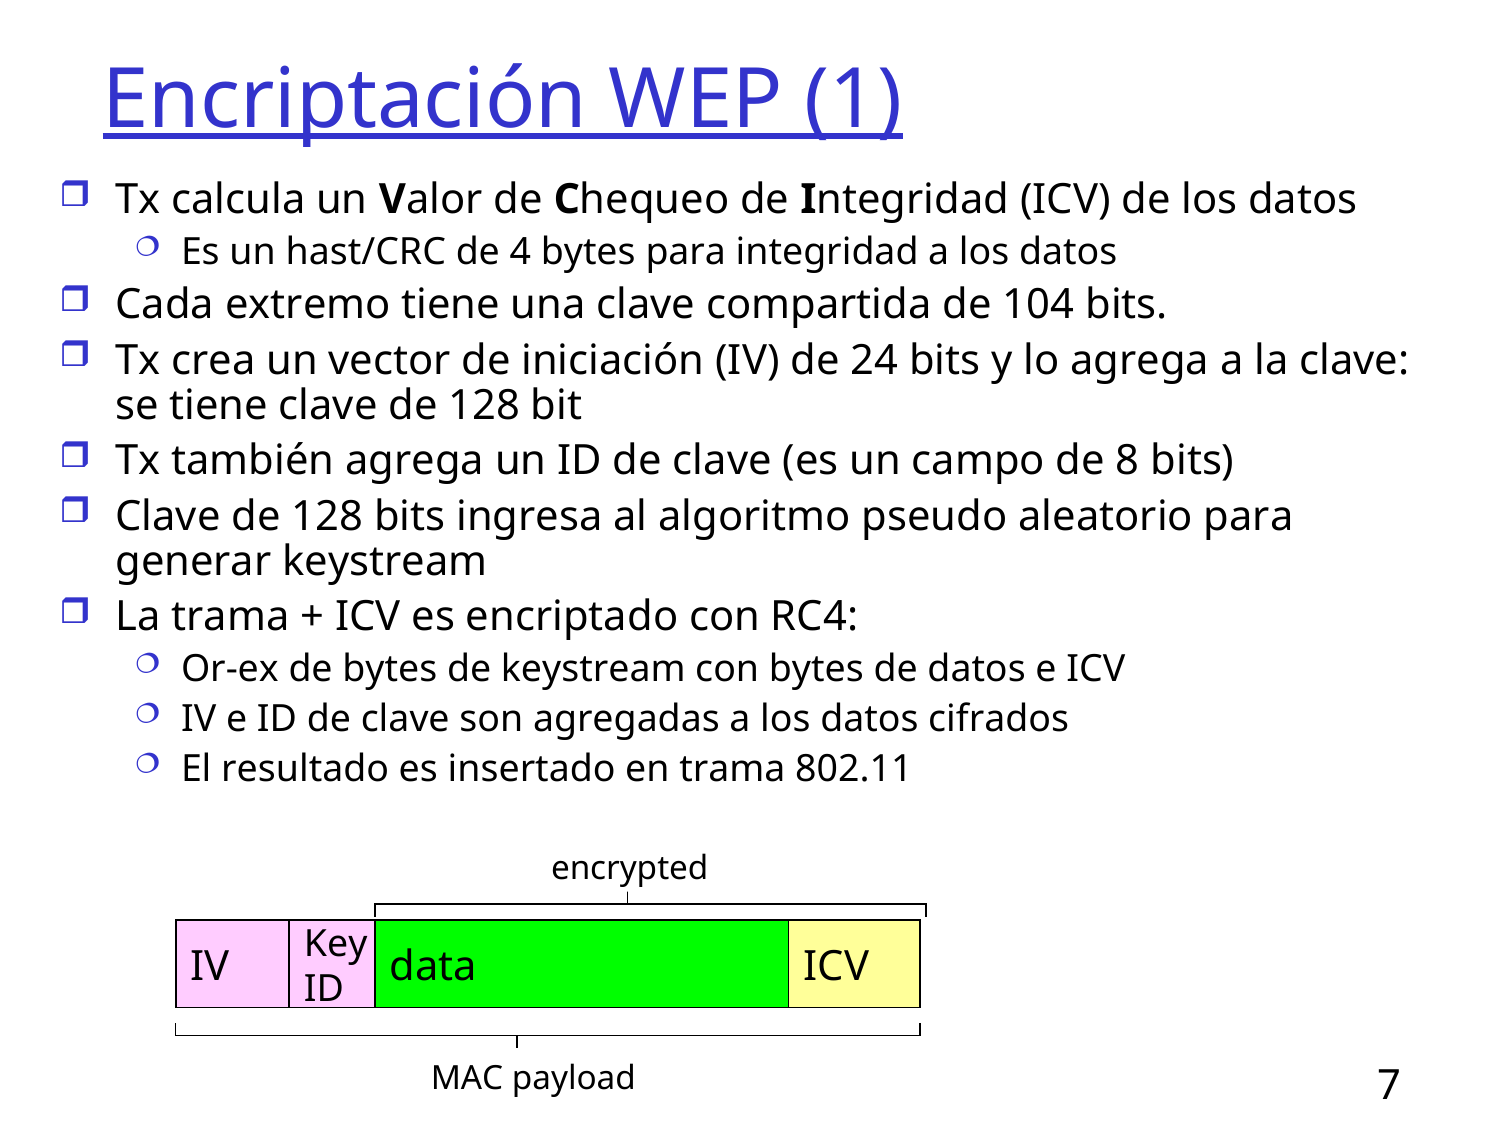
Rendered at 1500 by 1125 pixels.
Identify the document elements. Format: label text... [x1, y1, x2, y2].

title Encriptación WEP (1) [87, 0, 1363, 170]
text_box encrypted [536, 838, 724, 895]
text_box IV [175, 920, 289, 1008]
list Tx calcula un Valor de Chequeo de Integridad (ICV) de los datos Es un hast/CRC de 4 bytes para integridad a los datos Cada extremo tiene una clave compartida de 104 bits. Tx crea un vector de iniciación (IV) de 24 bits y lo agrega a la clave: se tiene clave de 128 bit Tx también agrega un ID de clave (es un campo de 8 bits) Clave de 128 bits ingresa al algoritmo pseudo aleatorio para generar keystream La trama + ICV es encriptado con RC4: Or-ex de bytes de keystream con bytes de datos e ICV IV e ID de clave son agregadas a los datos cifrados El resultado es insertado en trama 802.11 [44, 170, 1458, 840]
text_box data [375, 920, 788, 1008]
text_box MAC payload [416, 1048, 652, 1105]
text_box ICV [788, 920, 921, 1008]
text_box Key ID [289, 920, 375, 1008]
